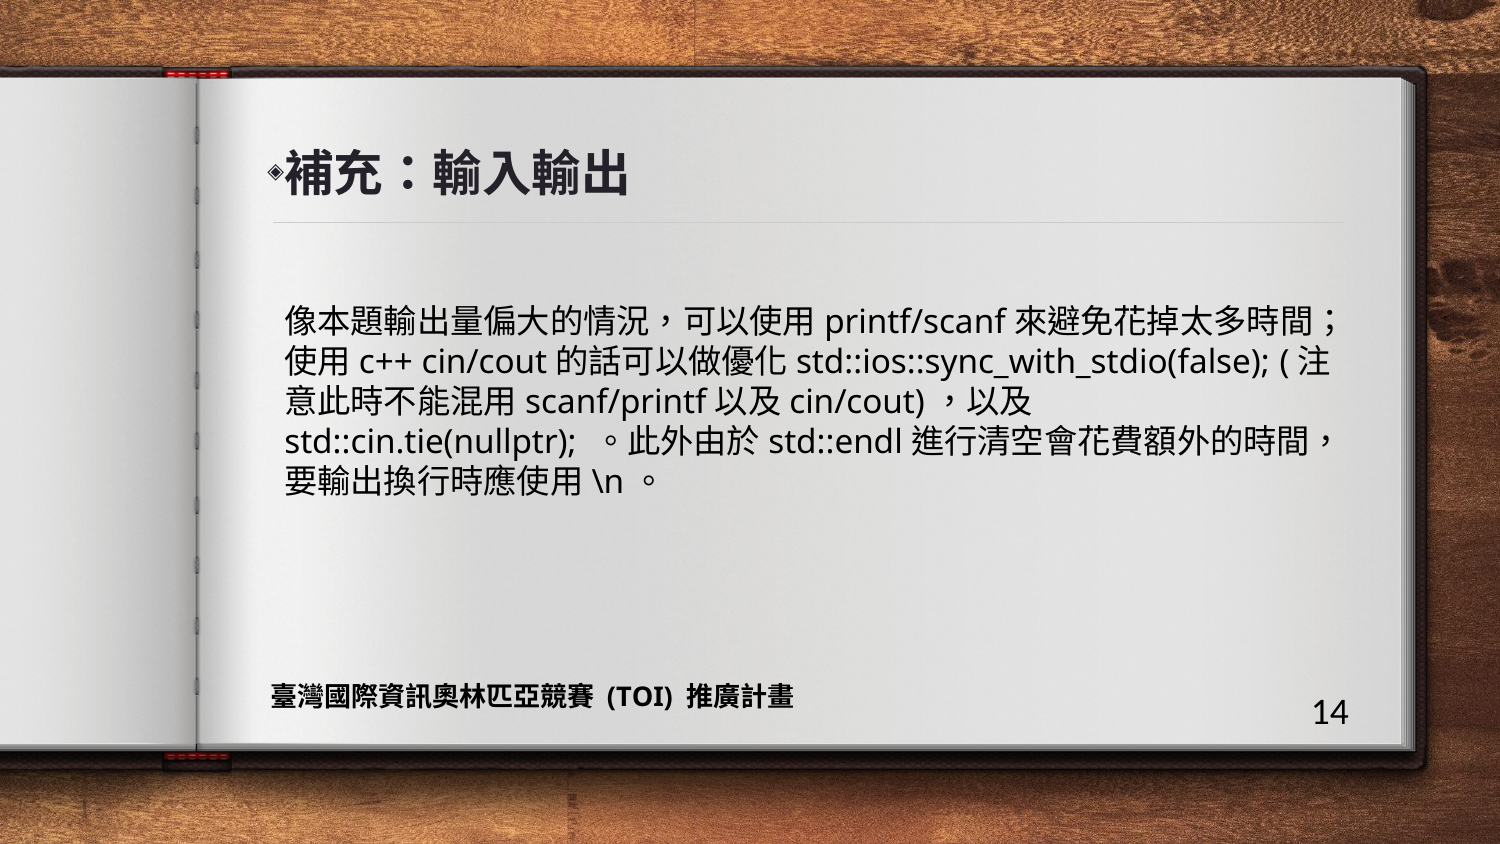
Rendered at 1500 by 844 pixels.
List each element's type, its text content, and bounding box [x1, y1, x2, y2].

list 補充：輸入輸出 [252, 126, 1194, 216]
text_box 像本題輸出量偏大的情況，可以使用printf/scanf來避免花掉太多時間； 使用c++ cin/cout的話可以做優化std::ios::sync_with_stdio(false); (注意此時不能混用scanf/printf以及cin/cout)，以及std::cin.tie(nullptr); 。此外由於std::endl進行清空會花費額外的時間，要輸出換行時應使用\n。 [269, 293, 1367, 470]
text_box [1295, 672, 1386, 737]
